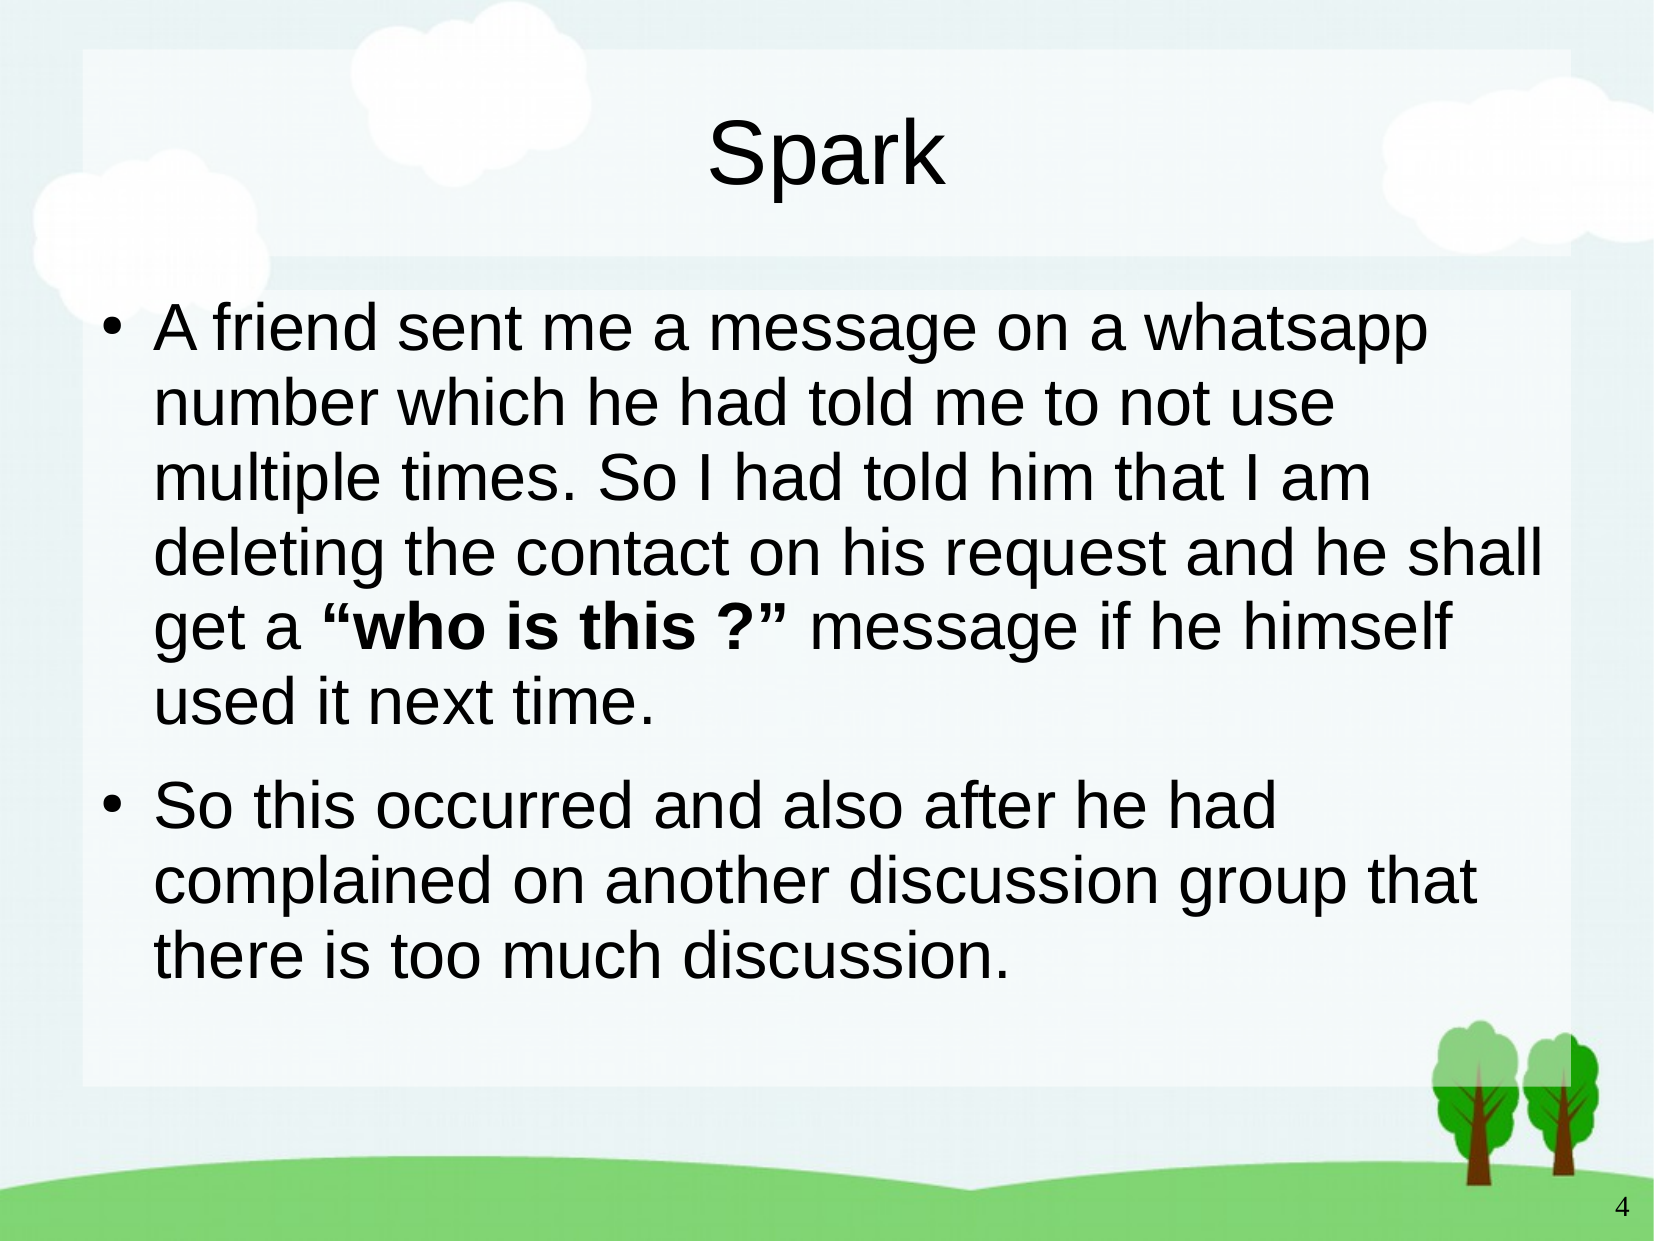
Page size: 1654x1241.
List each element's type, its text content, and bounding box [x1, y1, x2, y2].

list A friend sent me a message on a whatsapp number which he had told me to not use multiple times. So I had told him that I am deleting the contact on his request and he shall get a “who is this ?” message if he himself used it next time. So this occurred and also after he had complained on another discussion group that there is too much discussion. [82, 290, 1571, 1087]
title Spark [82, 49, 1571, 257]
picture [0, 0, 1654, 1241]
